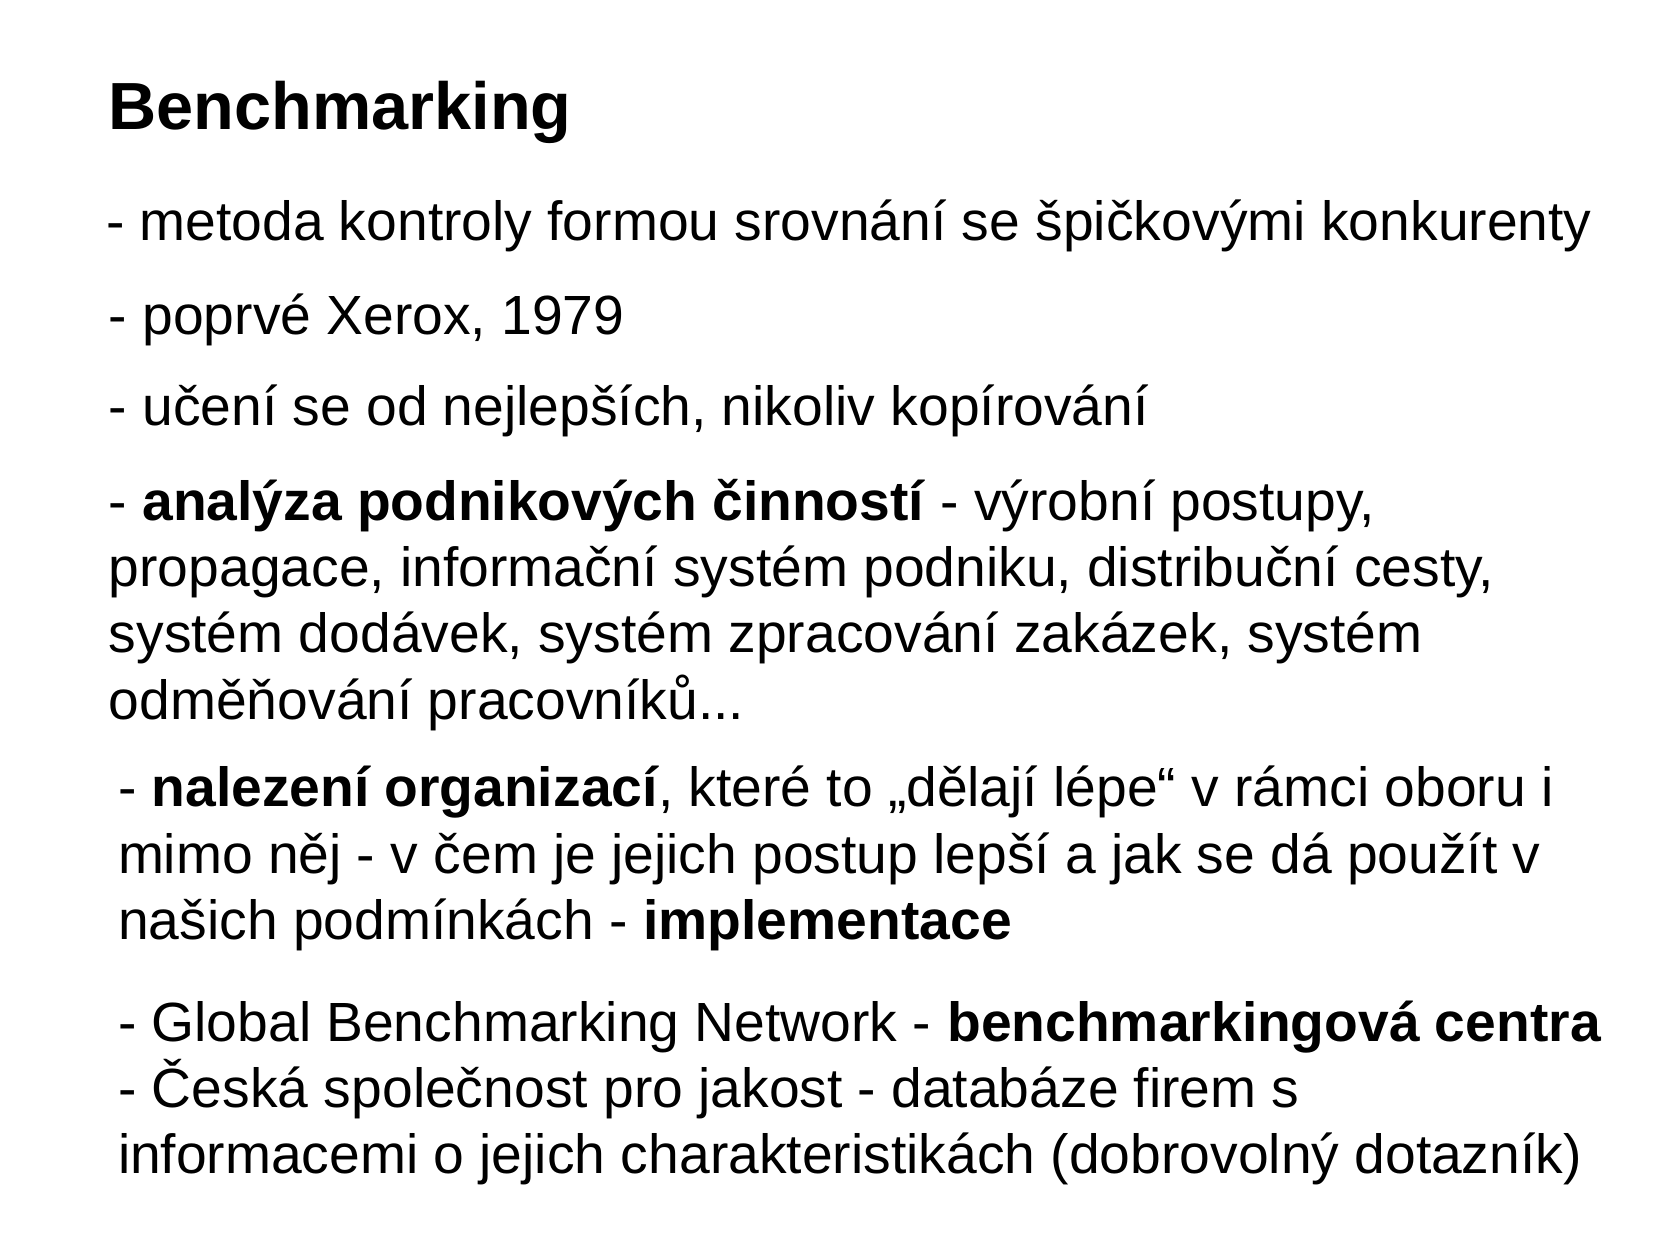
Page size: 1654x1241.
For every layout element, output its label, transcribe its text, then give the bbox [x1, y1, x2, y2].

text_box - analýza podnikových činností - výrobní postupy, propagace, informační systém podniku, distribuční cesty, systém dodávek, systém zpracování zakázek, systém odměňování pracovníků... [58, 457, 1625, 739]
text_box - nalezení organizací, které to „dělají lépe“ v rámci oboru i mimo něj - v čem je jejich postup lepší a jak se dá použít v našich podmínkách - implementace [67, 744, 1622, 959]
text_box - poprvé Xerox, 1979 [58, 271, 640, 354]
text_box - učení se od nejlepších, nikoliv kopírování [58, 362, 1166, 445]
text_box - Global Benchmarking Network - benchmarkingová centra - Česká společnost pro jakost - databáze firem s informacemi o jejich charakteristikách (dobrovolný dotazník) [67, 978, 1622, 1193]
text_box - metoda kontroly formou srovnání se špičkovými konkurenty [55, 177, 1609, 260]
text_box Benchmarking [58, 55, 587, 151]
